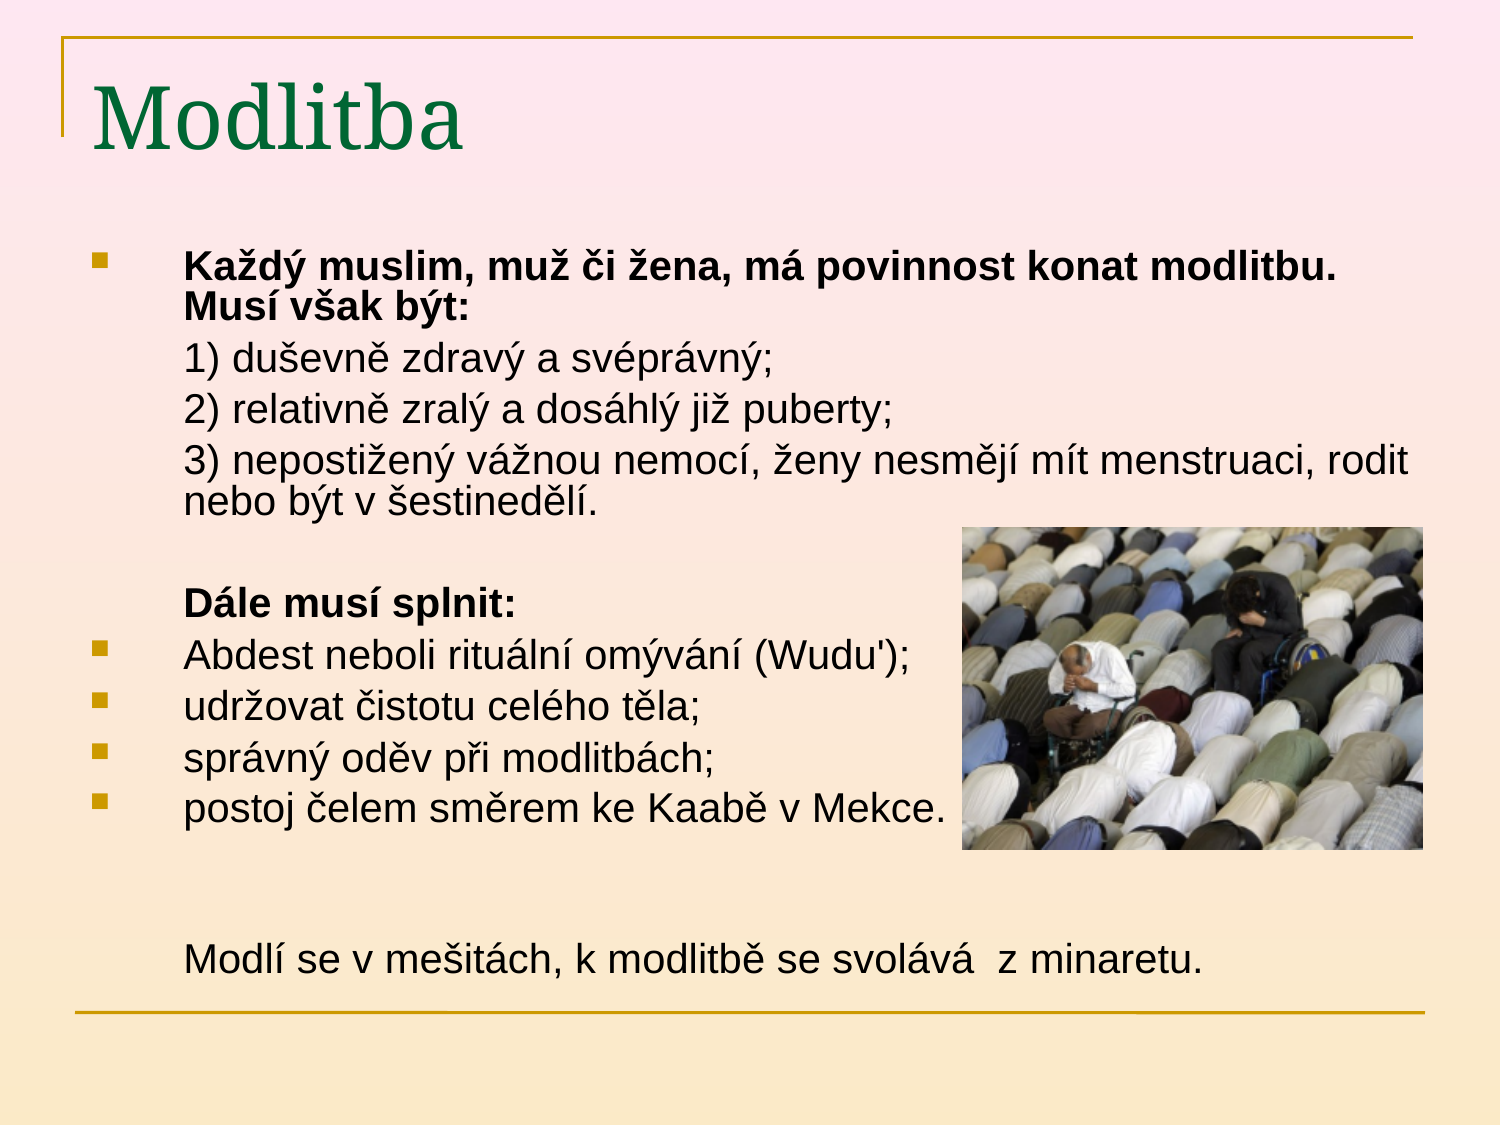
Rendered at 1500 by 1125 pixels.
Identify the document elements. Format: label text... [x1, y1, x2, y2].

list Každý muslim, muž či žena, má povinnost konat modlitbu. Musí však být: 1) duševně zdravý a svéprávný; 2) relativně zralý a dosáhlý již puberty; 3) nepostižený vážnou nemocí, ženy nesmějí mít menstruaci, rodit nebo být v šestinedělí. Dále musí splnit: Abdest neboli rituální omývání (Wudu'); udržovat čistotu celého těla; správný oděv při modlitbách; postoj čelem směrem ke Kaabě v Mekce. Modlí se v mešitách, k modlitbě se svolává z minaretu. [75, 184, 1426, 1125]
picture [962, 527, 1423, 850]
text_box Modlitba [76, 54, 1500, 281]
title [75, 45, 1426, 184]
